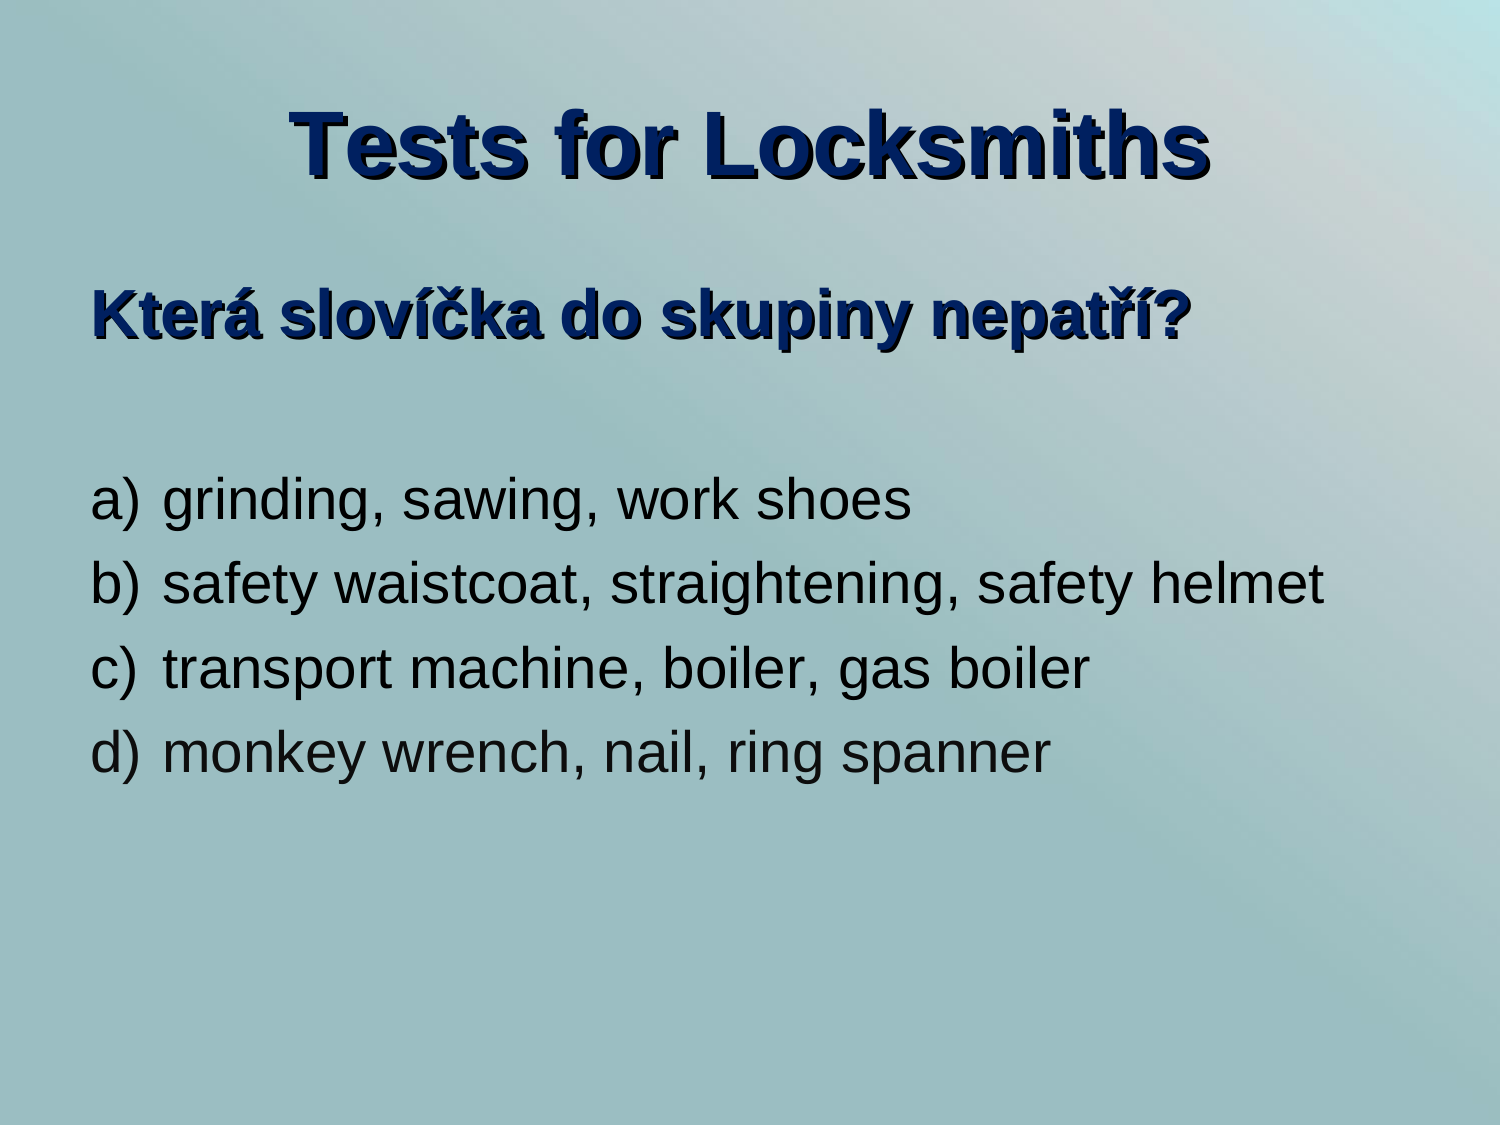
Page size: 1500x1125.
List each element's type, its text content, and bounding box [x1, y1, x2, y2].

list Která slovíčka do skupiny nepatří? grinding, sawing, work shoes safety waistcoat, straightening, safety helmet transport machine, boiler, gas boiler monkey wrench, nail, ring spanner [75, 262, 1500, 1125]
picture [0, 0, 1500, 1125]
title Tests for Locksmiths [75, 45, 1426, 233]
